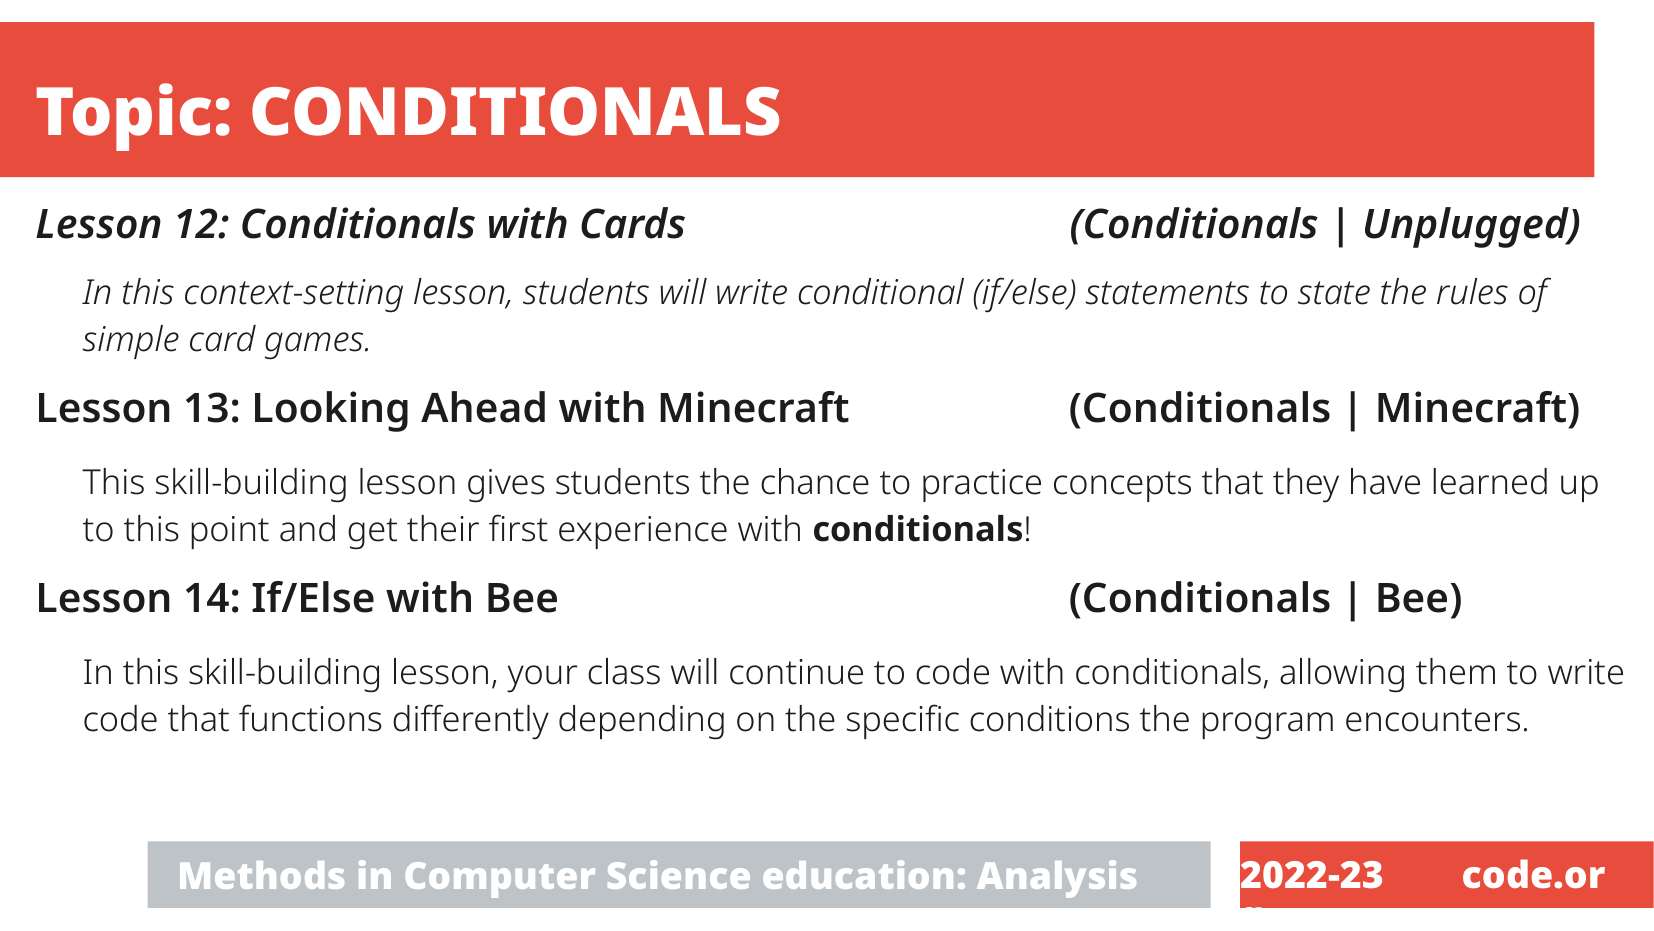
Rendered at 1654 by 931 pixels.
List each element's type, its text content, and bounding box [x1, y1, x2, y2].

title Topic: CONDITIONALS [35, 44, 1595, 156]
list Lesson 12: Conditionals with Cards (Conditionals | Unplugged) In this context-setting lesson, students will write conditional (if/else) statements to state the rules of simple card games. Lesson 13: Looking Ahead with Minecraft (Conditionals | Minecraft) This skill-building lesson gives students the chance to practice concepts that they have learned up to this point and get their first experience with conditionals! Lesson 14: If/Else with Bee (Conditionals | Bee) In this skill-building lesson, your class will continue to code with conditionals, allowing them to write code that functions differently depending on the specific conditions the program encounters. [35, 194, 1630, 842]
